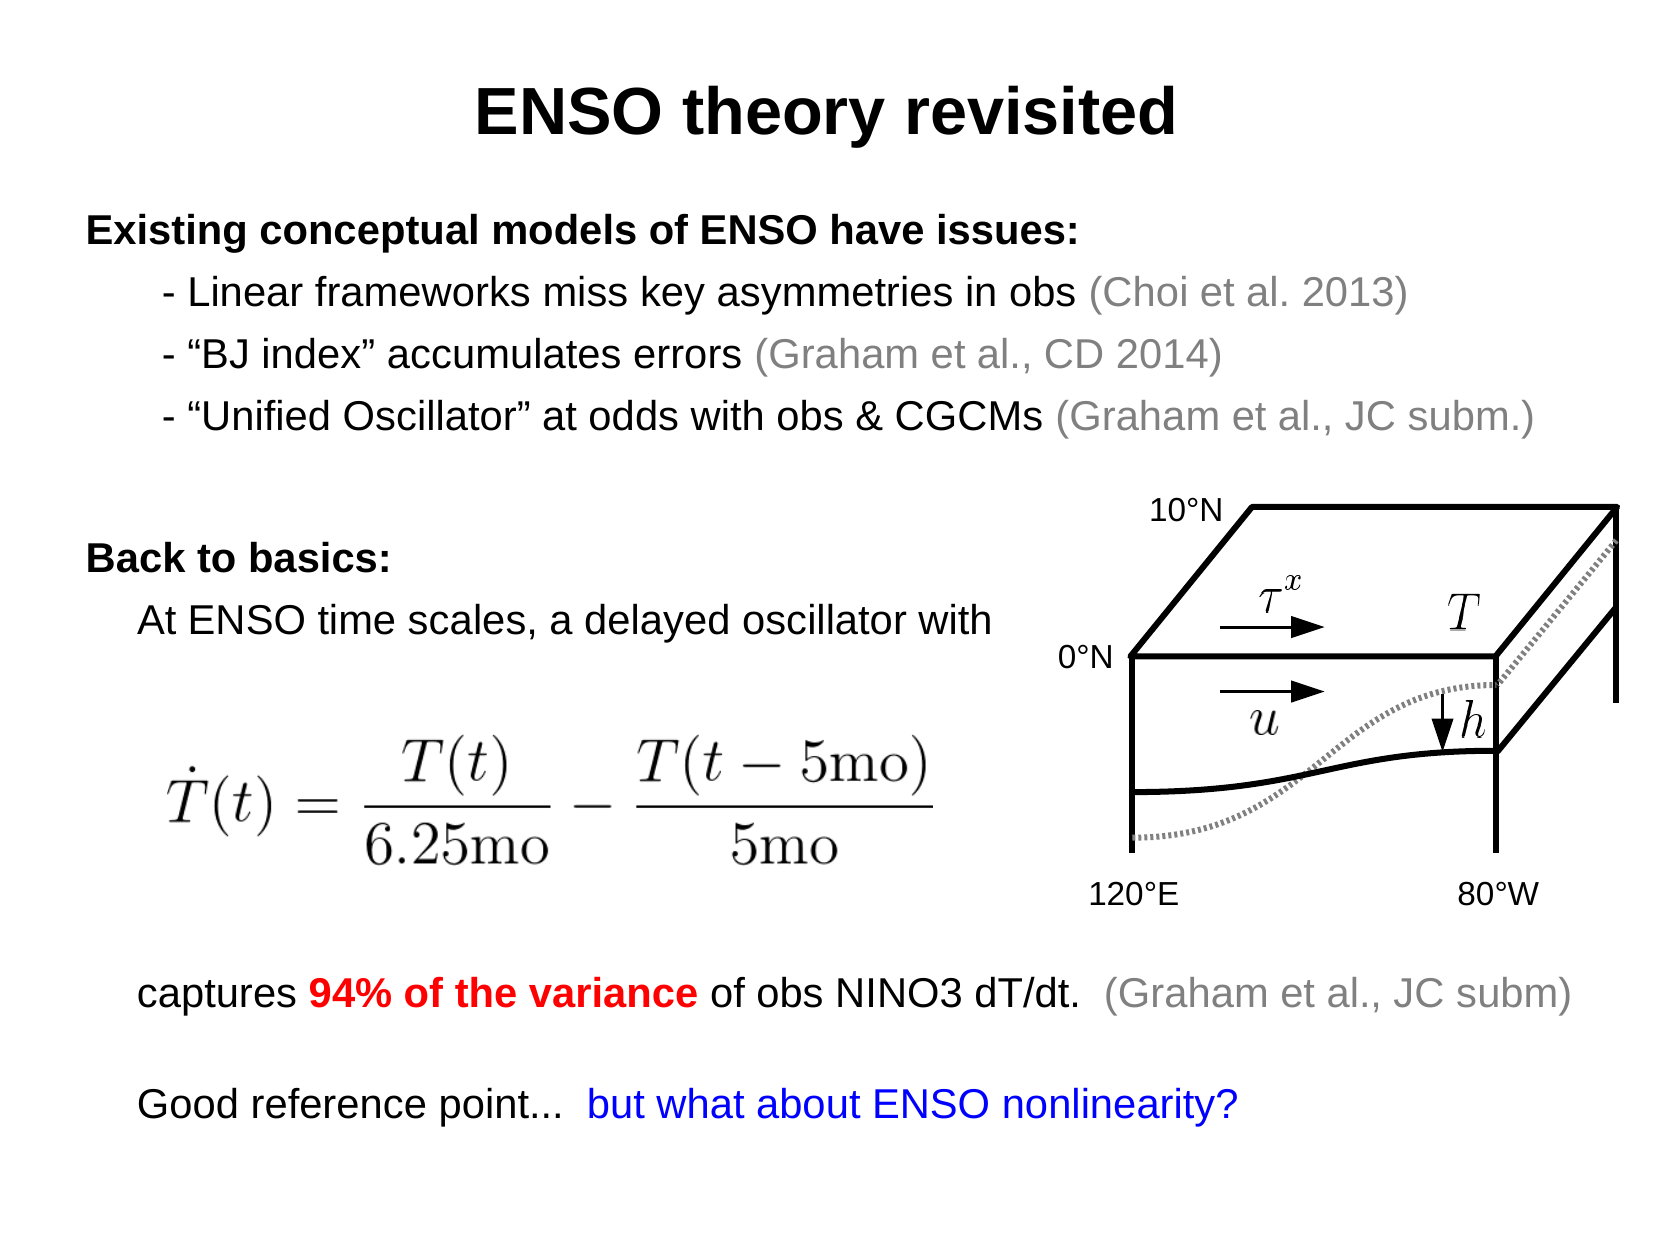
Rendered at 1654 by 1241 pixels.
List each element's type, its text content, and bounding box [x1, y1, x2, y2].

text_box 80°W [1425, 872, 1555, 913]
text_box ENSO theory revisited [74, 48, 1580, 149]
picture [1250, 710, 1279, 735]
text_box 10°N [1113, 487, 1243, 529]
text_box captures 94% of the variance of obs NINO3 dT/dt. (Graham et al., JC subm) [119, 965, 1594, 1016]
picture [167, 734, 933, 866]
picture [1448, 593, 1480, 631]
text_box Existing conceptual models of ENSO have issues: - Linear frameworks miss key asymmetries in obs (Choi et al. 2013) - “BJ index” accumulates errors (Graham et al., CD 2014) - “Unified Oscillator” at odds with obs & CGCMs (Graham et al., JC subm.) [68, 190, 1633, 439]
text_box Back to basics: At ENSO time scales, a delayed oscillator with [68, 518, 1042, 643]
picture [1259, 575, 1301, 613]
picture [1461, 700, 1485, 738]
text_box 0°N [1012, 634, 1142, 675]
text_box Good reference point... but what about ENSO nonlinearity? [119, 1065, 1532, 1128]
text_box 120°E [1060, 872, 1190, 913]
